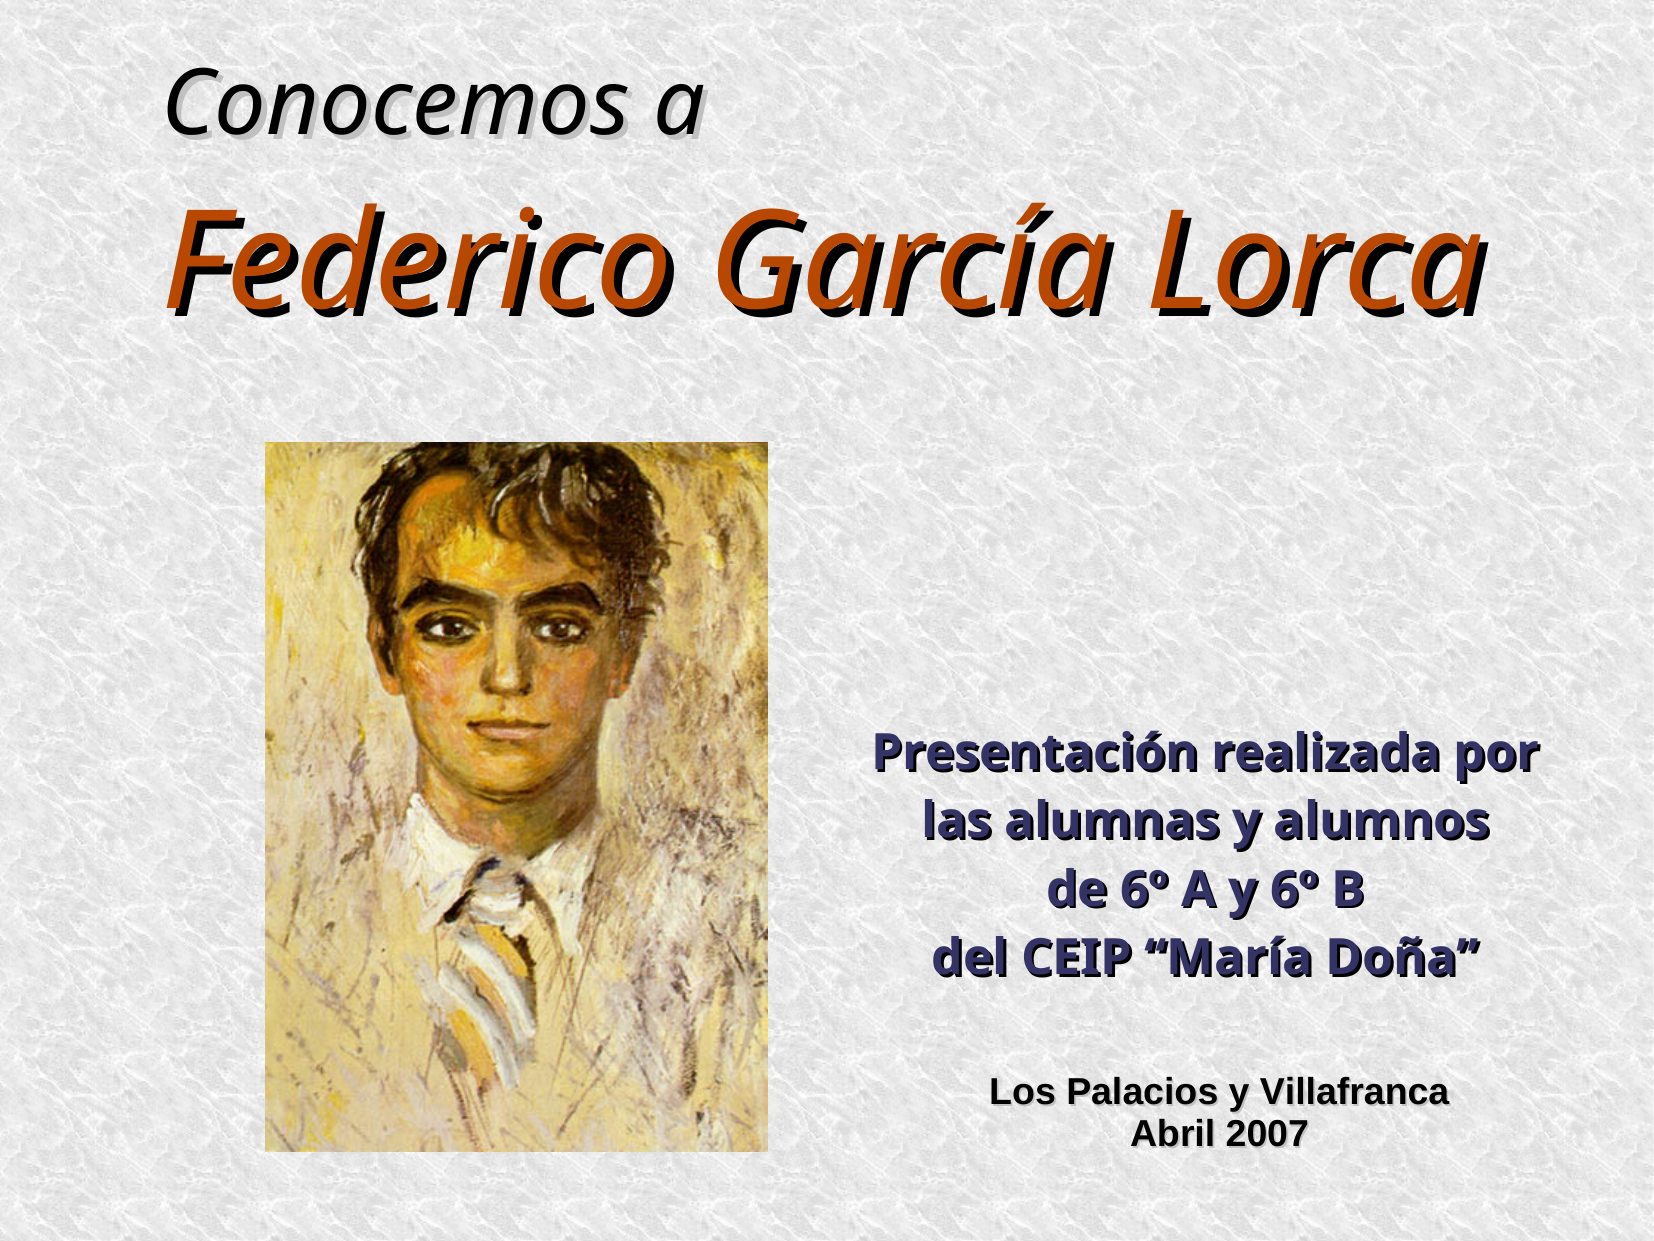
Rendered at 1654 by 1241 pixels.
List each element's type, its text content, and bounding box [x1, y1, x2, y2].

text_box Presentación realizada por las alumnas y alumnos de 6º A y 6º B del CEIP “María Doña” [856, 708, 1556, 965]
text_box Los Palacios y Villafranca Abril 2007 [974, 1062, 1465, 1165]
picture [0, 0, 1654, 1241]
text_box Conocemos a Federico García Lorca [146, 29, 1585, 364]
